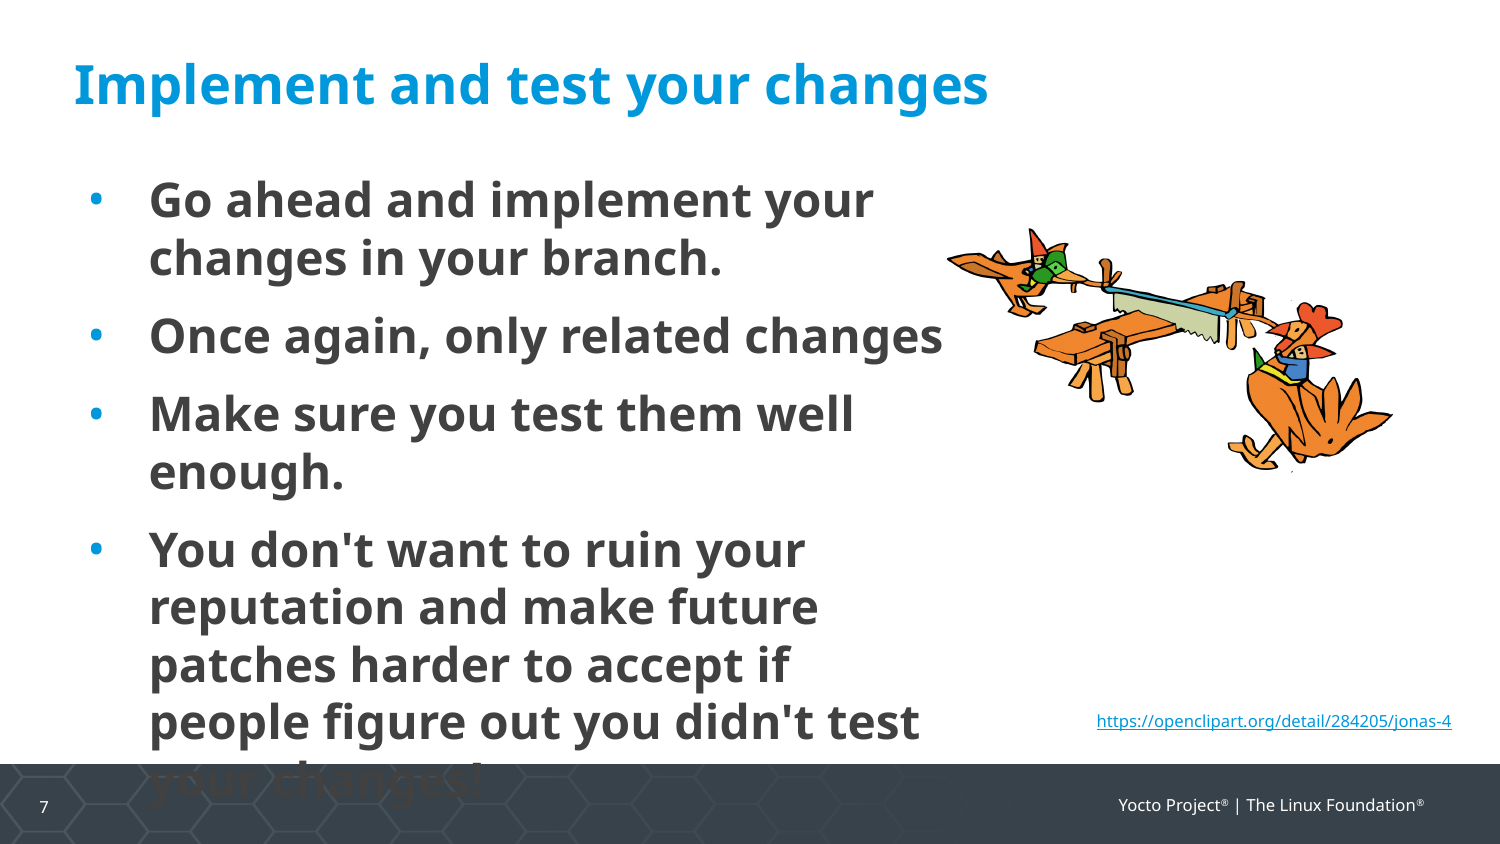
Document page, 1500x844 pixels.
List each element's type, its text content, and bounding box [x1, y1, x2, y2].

list Go ahead and implement your changes in your branch. Once again, only related changes Make sure you test them well enough. You don't want to ruin your reputation and make future patches harder to accept if people figure out you didn't test your changes! [73, 169, 963, 728]
text_box https://openclipart.org/detail/284205/jonas-4 [1081, 695, 1471, 749]
title Implement and test your changes [74, 50, 1425, 160]
picture [0, 0, 1500, 844]
